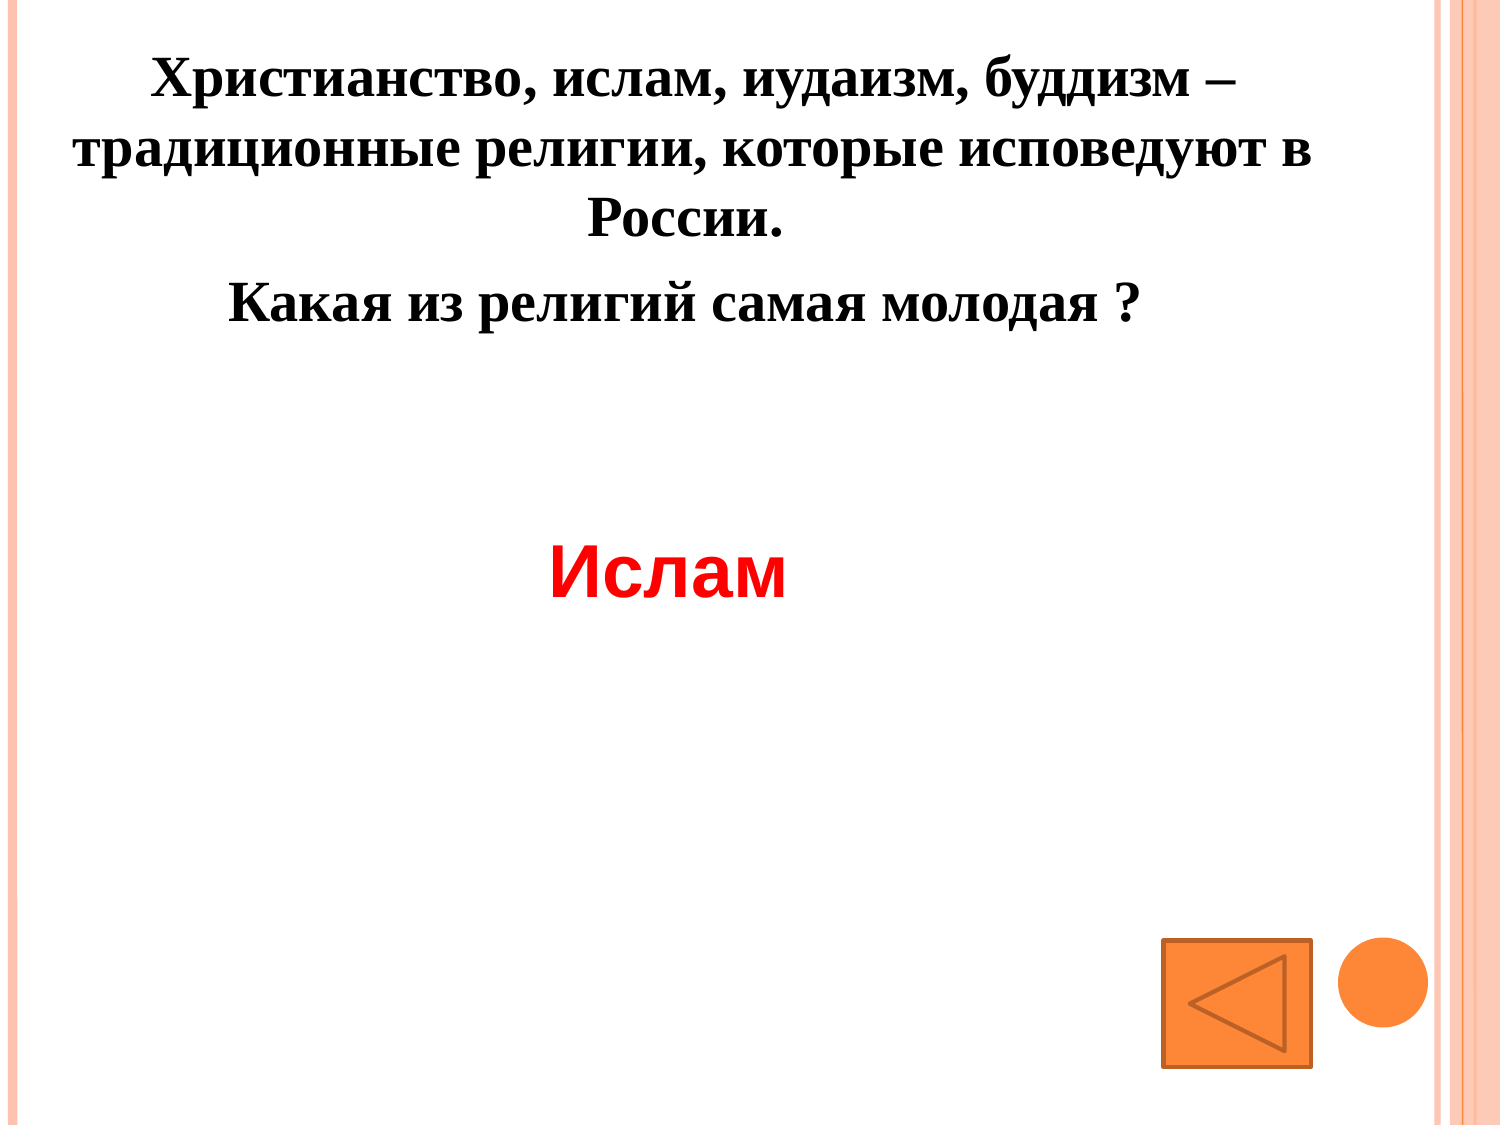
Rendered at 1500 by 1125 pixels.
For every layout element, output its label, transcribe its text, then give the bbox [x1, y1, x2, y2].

text_box [1163, 940, 1311, 1067]
text_box Ислам [194, 515, 1164, 622]
text_box Христианство, ислам, иудаизм, буддизм – традиционные религии, которые исповедуют в России. Какая из религий самая молодая ? [53, 31, 1333, 341]
